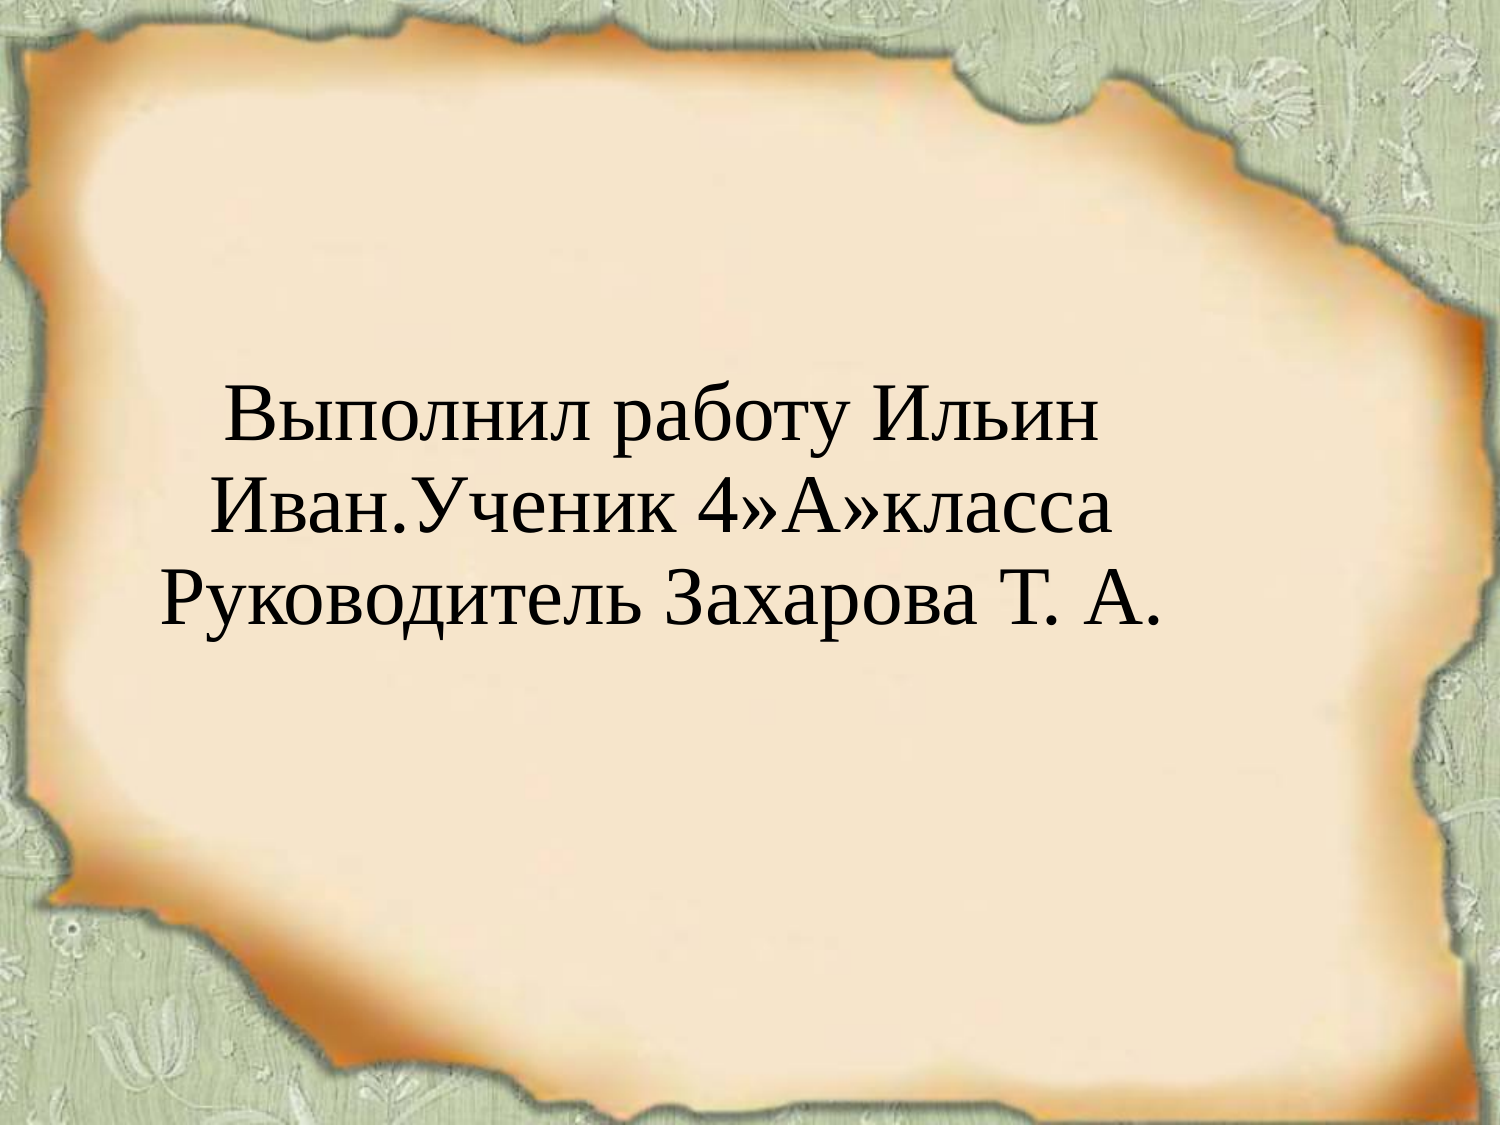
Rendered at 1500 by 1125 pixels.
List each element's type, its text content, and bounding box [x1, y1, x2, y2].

picture [0, 0, 1500, 1125]
text_box Выполнил работу Ильин Иван.Ученик 4»А»класса Руководитель Захарова Т. А. [46, 81, 1278, 651]
